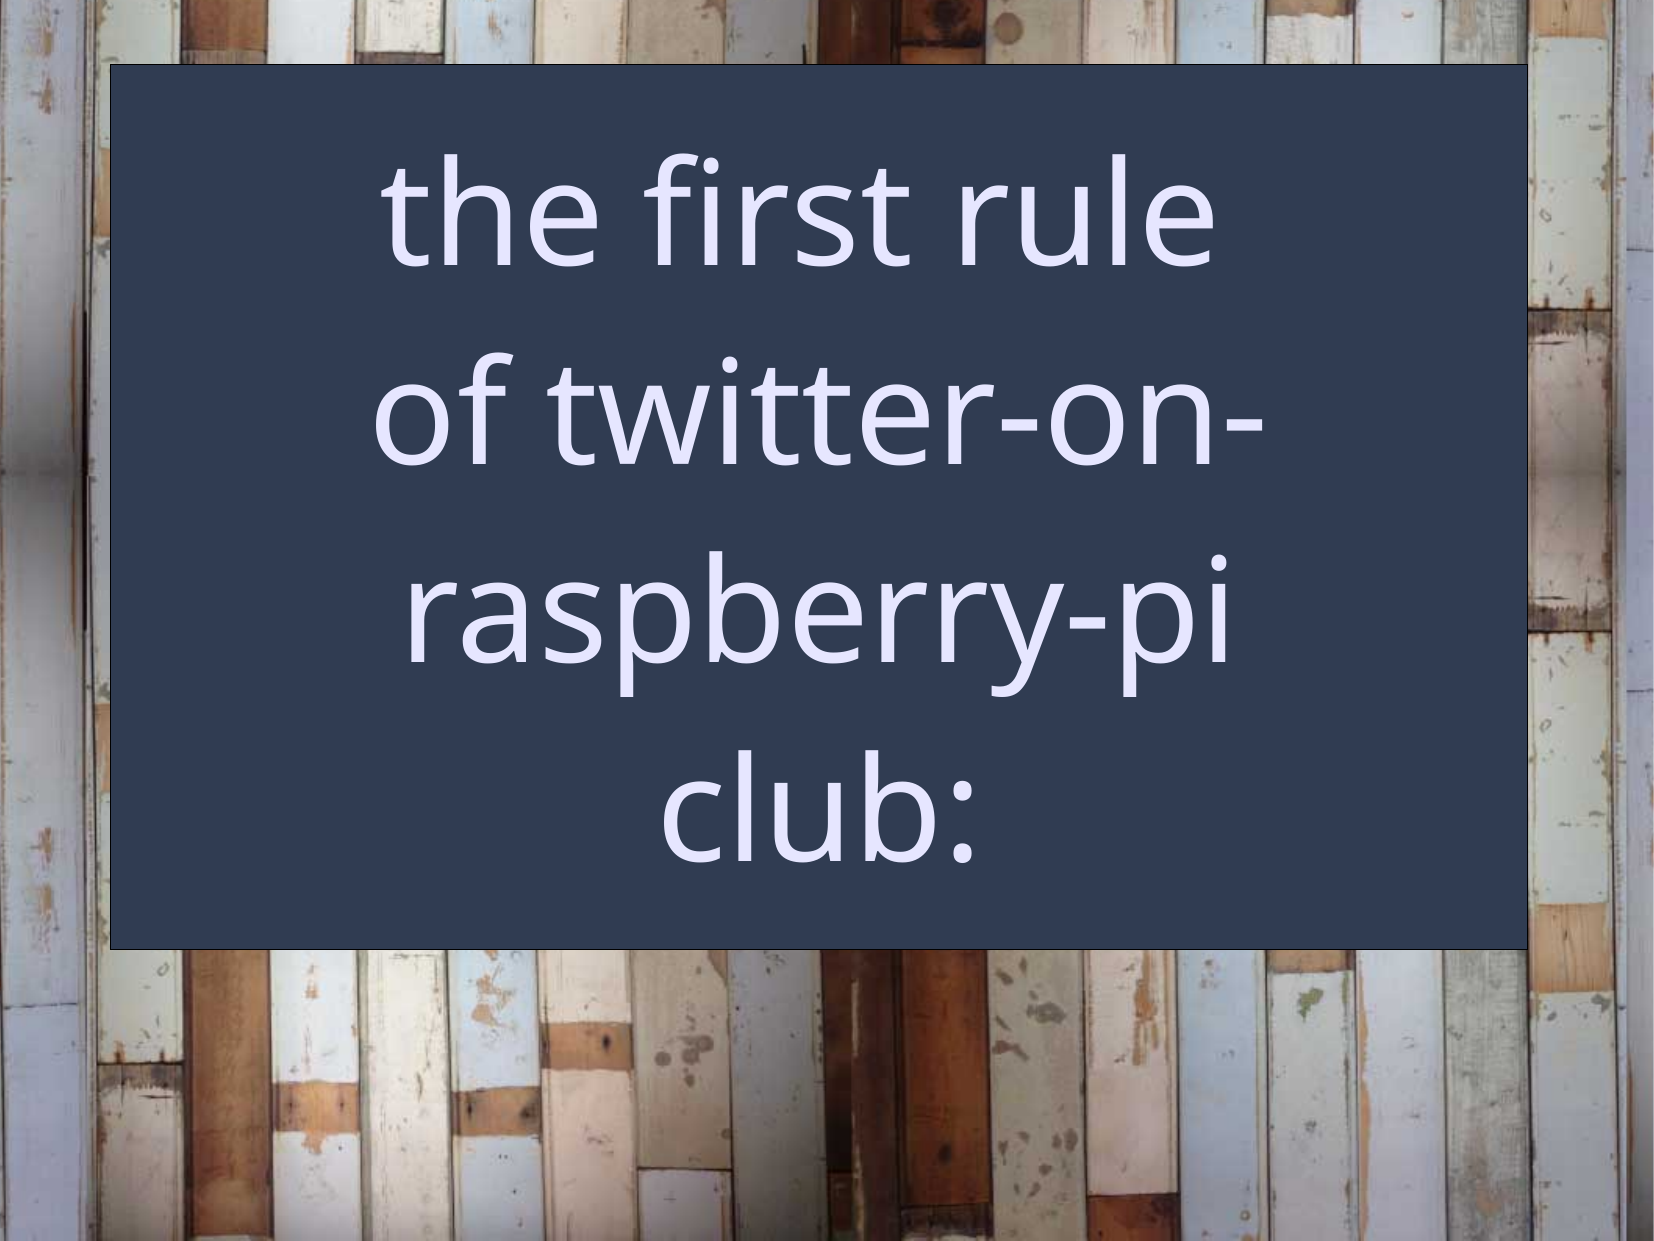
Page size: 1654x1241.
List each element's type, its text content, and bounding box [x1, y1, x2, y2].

text_box the first rule of twitter-on- raspberry-pi club: [110, 64, 1528, 950]
picture [0, 0, 1654, 1241]
